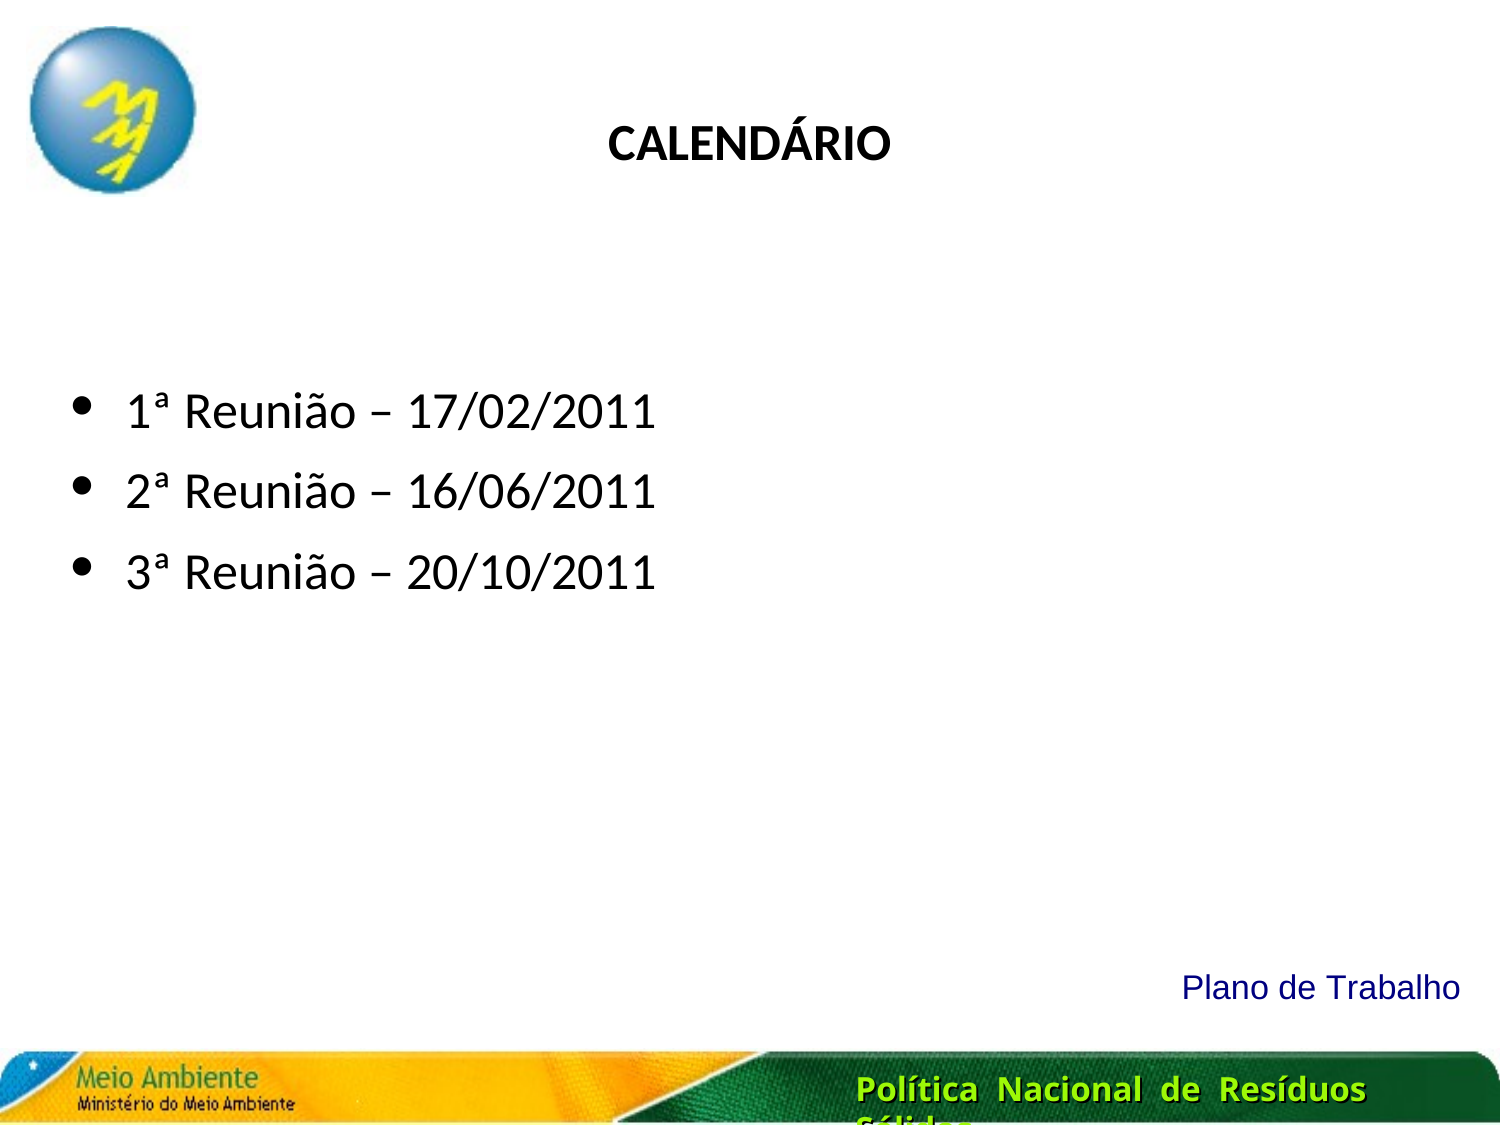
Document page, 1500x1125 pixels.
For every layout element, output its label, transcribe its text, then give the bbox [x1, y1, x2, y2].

title CALENDÁRIO [75, 44, 1425, 233]
picture [26, 26, 202, 197]
picture [29, 1060, 39, 1071]
picture [0, 1048, 1500, 1125]
text_box Plano de Trabalho [1166, 964, 1500, 1029]
list 1ª Reunião – 17/02/2011 2ª Reunião – 16/06/2011 3ª Reunião – 20/10/2011 [69, 375, 1420, 676]
